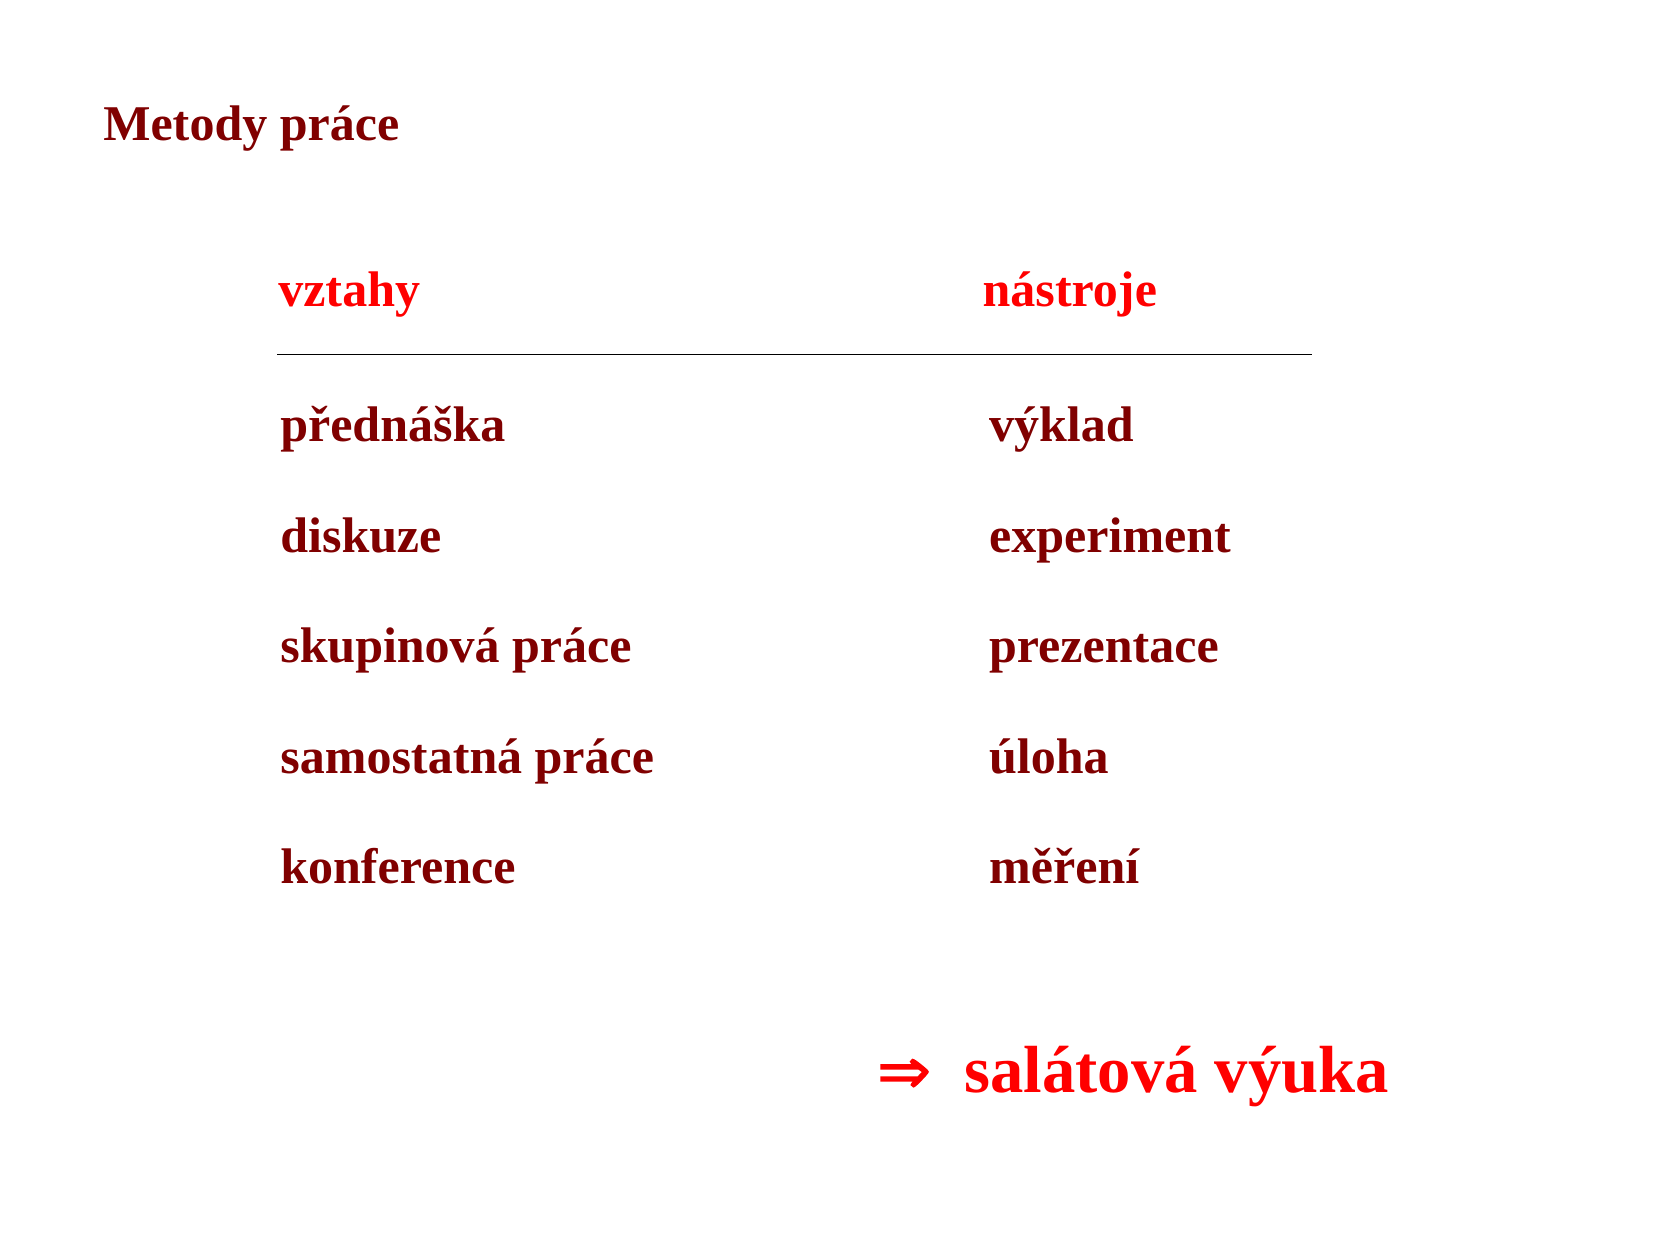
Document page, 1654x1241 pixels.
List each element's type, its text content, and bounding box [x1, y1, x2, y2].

text_box Metody práce vztahy nástroje [88, 88, 1595, 443]
text_box výklad experiment prezentace úloha měření [974, 389, 1379, 914]
text_box přednáška diskuze skupinová práce samostatná práce konference [265, 389, 670, 914]
text_box  salátová výuka [862, 1025, 1418, 1123]
